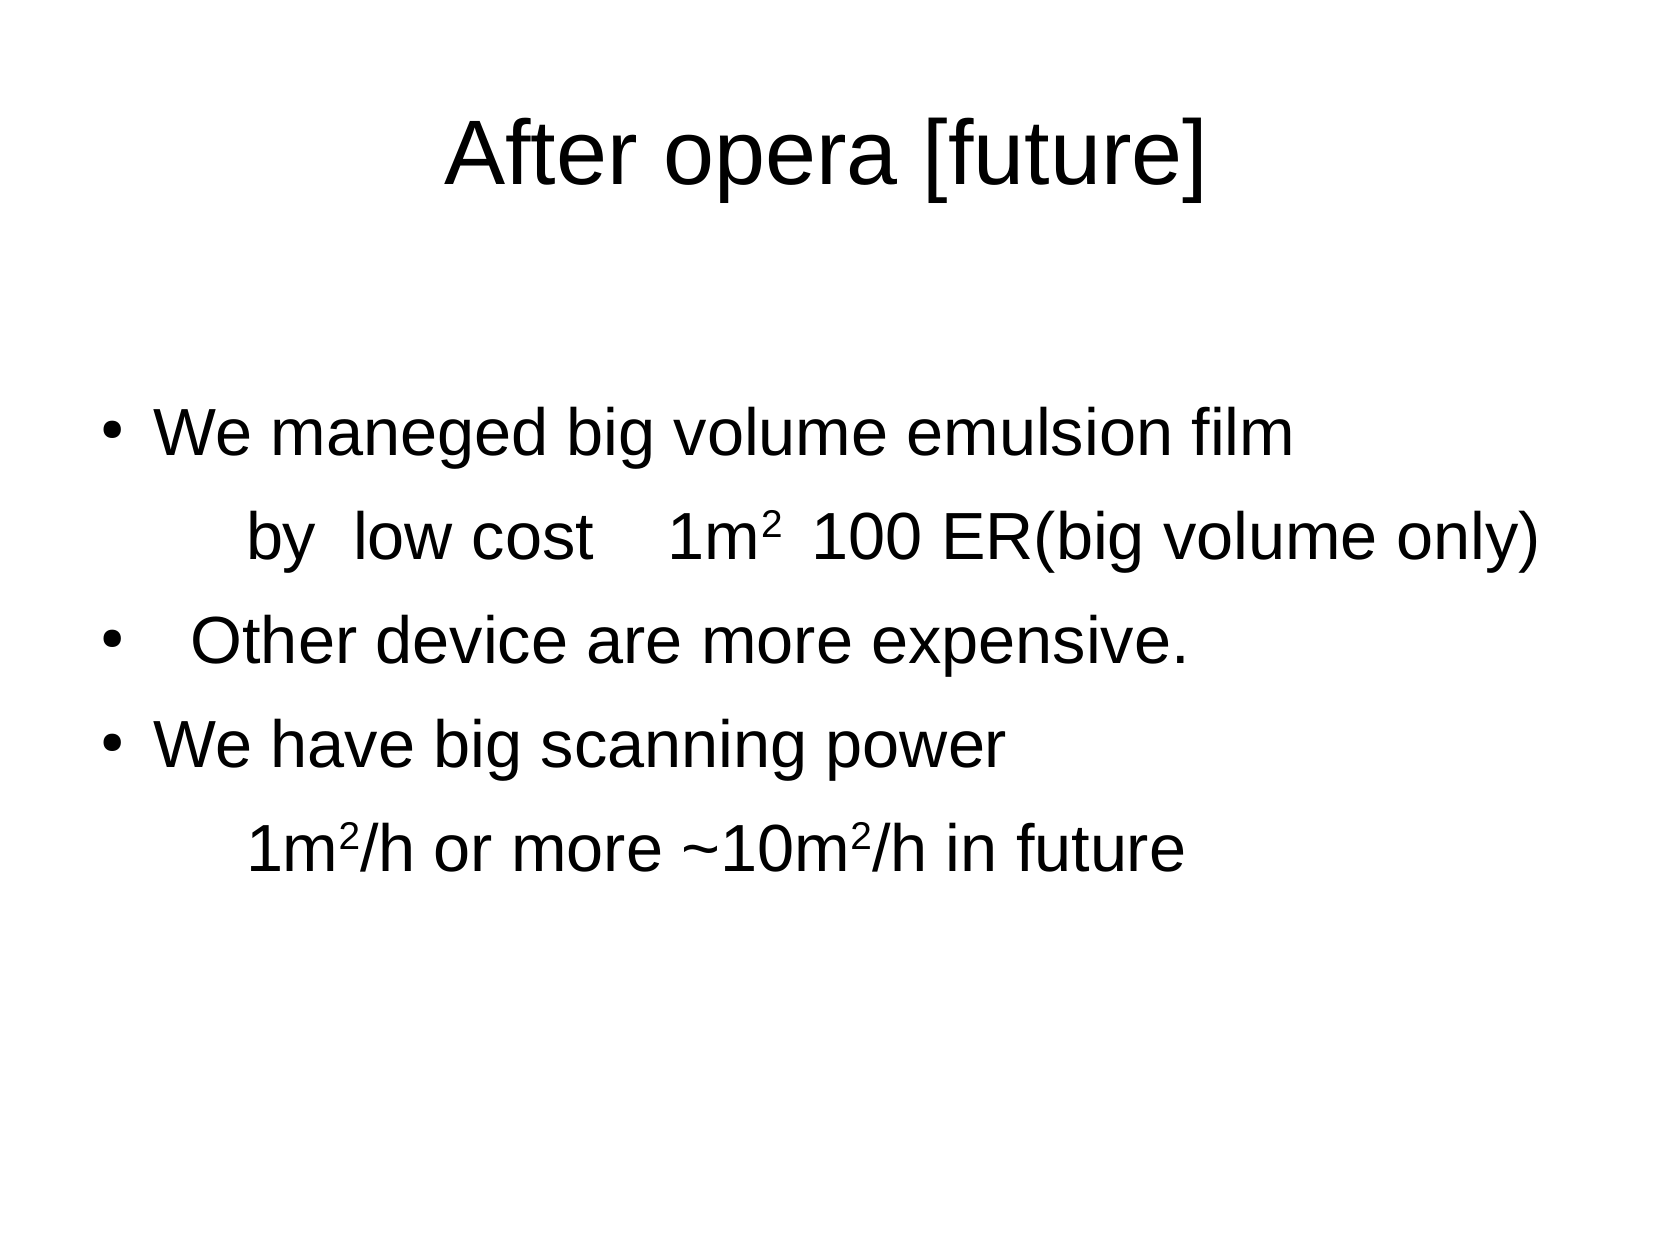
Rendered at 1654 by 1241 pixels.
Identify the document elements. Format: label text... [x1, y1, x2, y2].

title After opera [future] [82, 49, 1571, 257]
list We maneged big volume emulsion film by low cost 1m2 100 ER(big volume only) Other device are more expensive. We have big scanning power 1m2/h or more ~10m2/h in future [82, 290, 1571, 1109]
